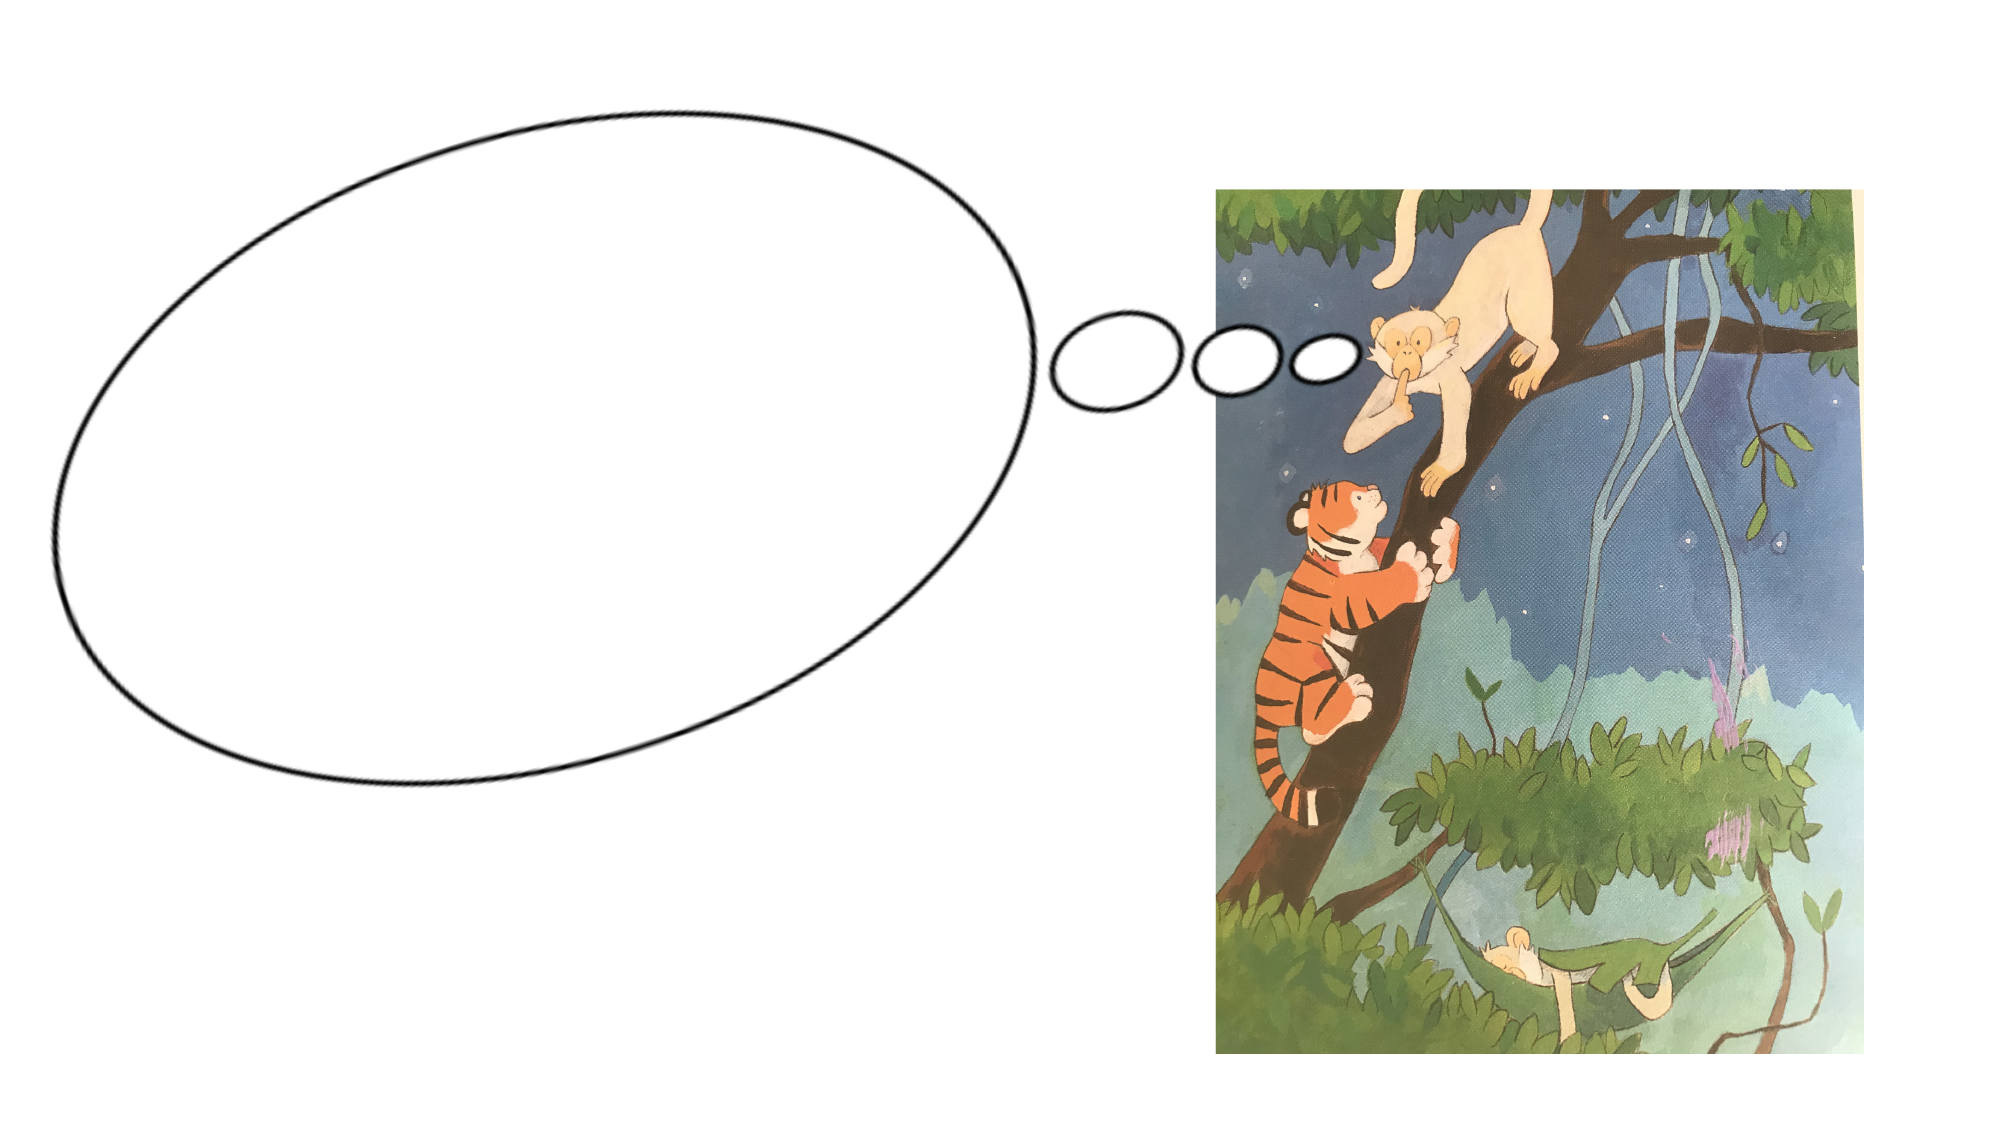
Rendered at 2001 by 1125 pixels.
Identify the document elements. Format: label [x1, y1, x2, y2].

picture [0, 0, 1864, 1054]
